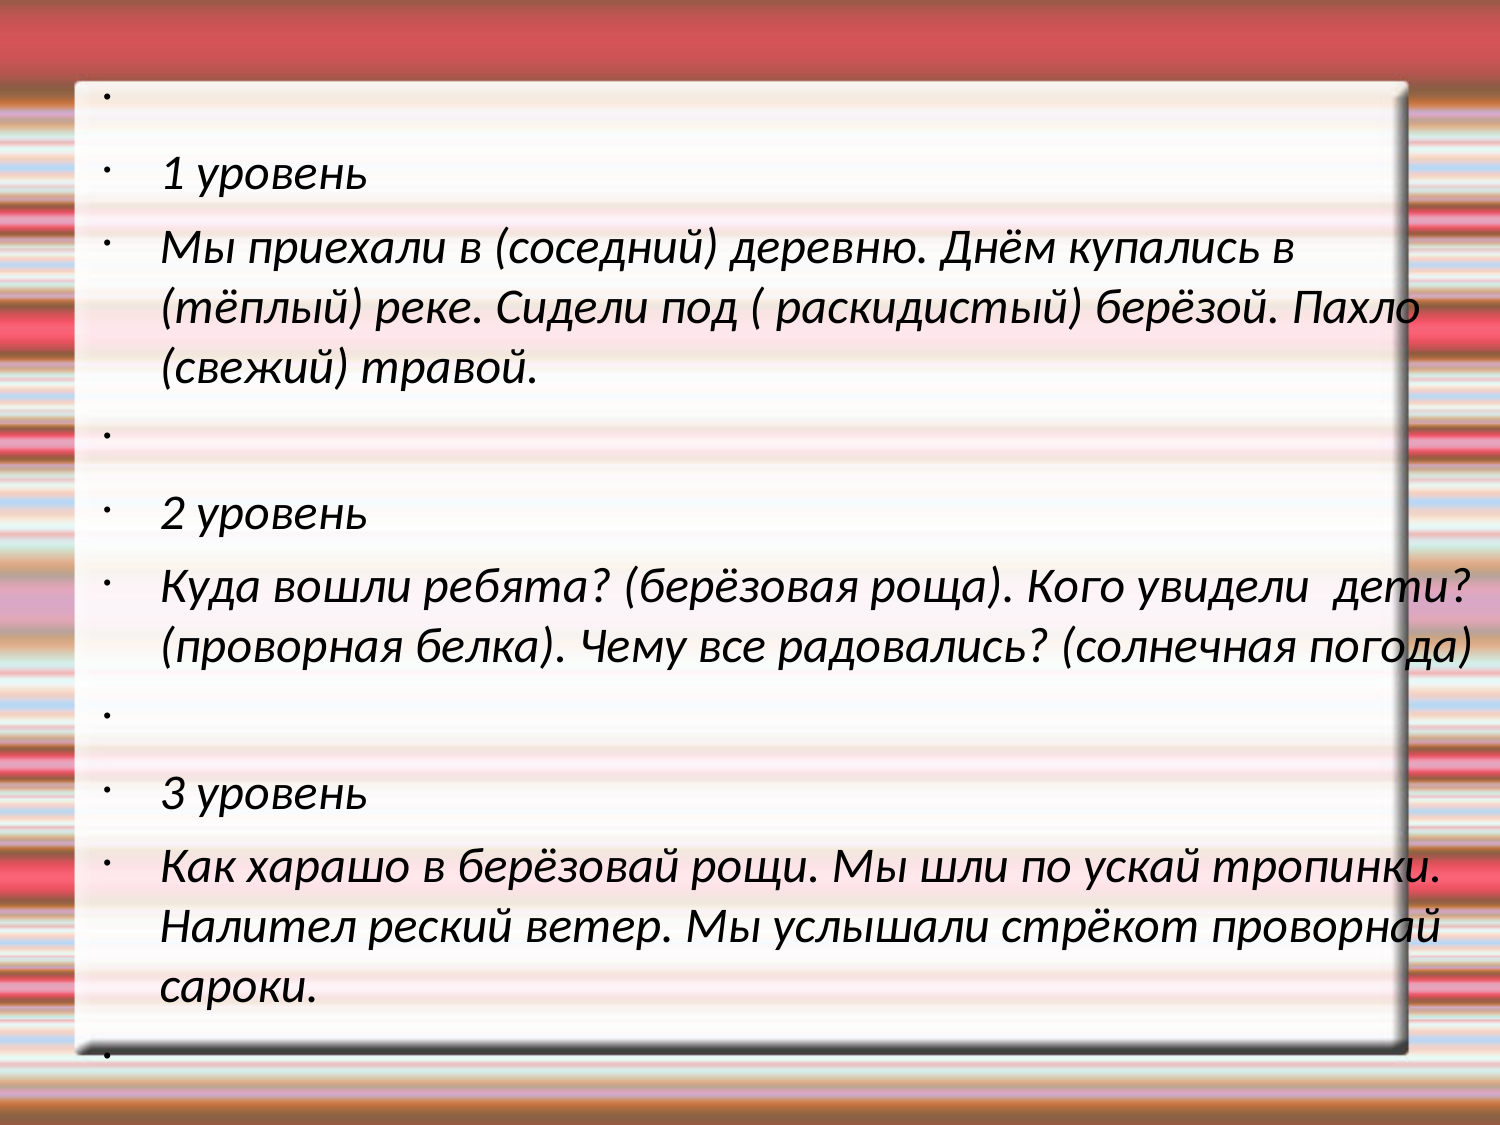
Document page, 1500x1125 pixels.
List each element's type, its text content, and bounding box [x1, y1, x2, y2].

list 1 уровень Мы приехали в (соседний) деревню. Днём купались в (тёплый) реке. Сидели под ( раскидистый) берёзой. Пахло (свежий) травой. 2 уровень Куда вошли ребята? (берёзовая роща). Кого увидели дети? (проворная белка). Чему все радовались? (солнечная погода) 3 уровень Как харашо в берёзовай рощи. Мы шли по ускай тропинки. Налител реский ветер. Мы услышали стрёкот проворнай сароки. [88, 59, 1500, 1125]
picture [0, 0, 1500, 1125]
title [75, 45, 1425, 233]
